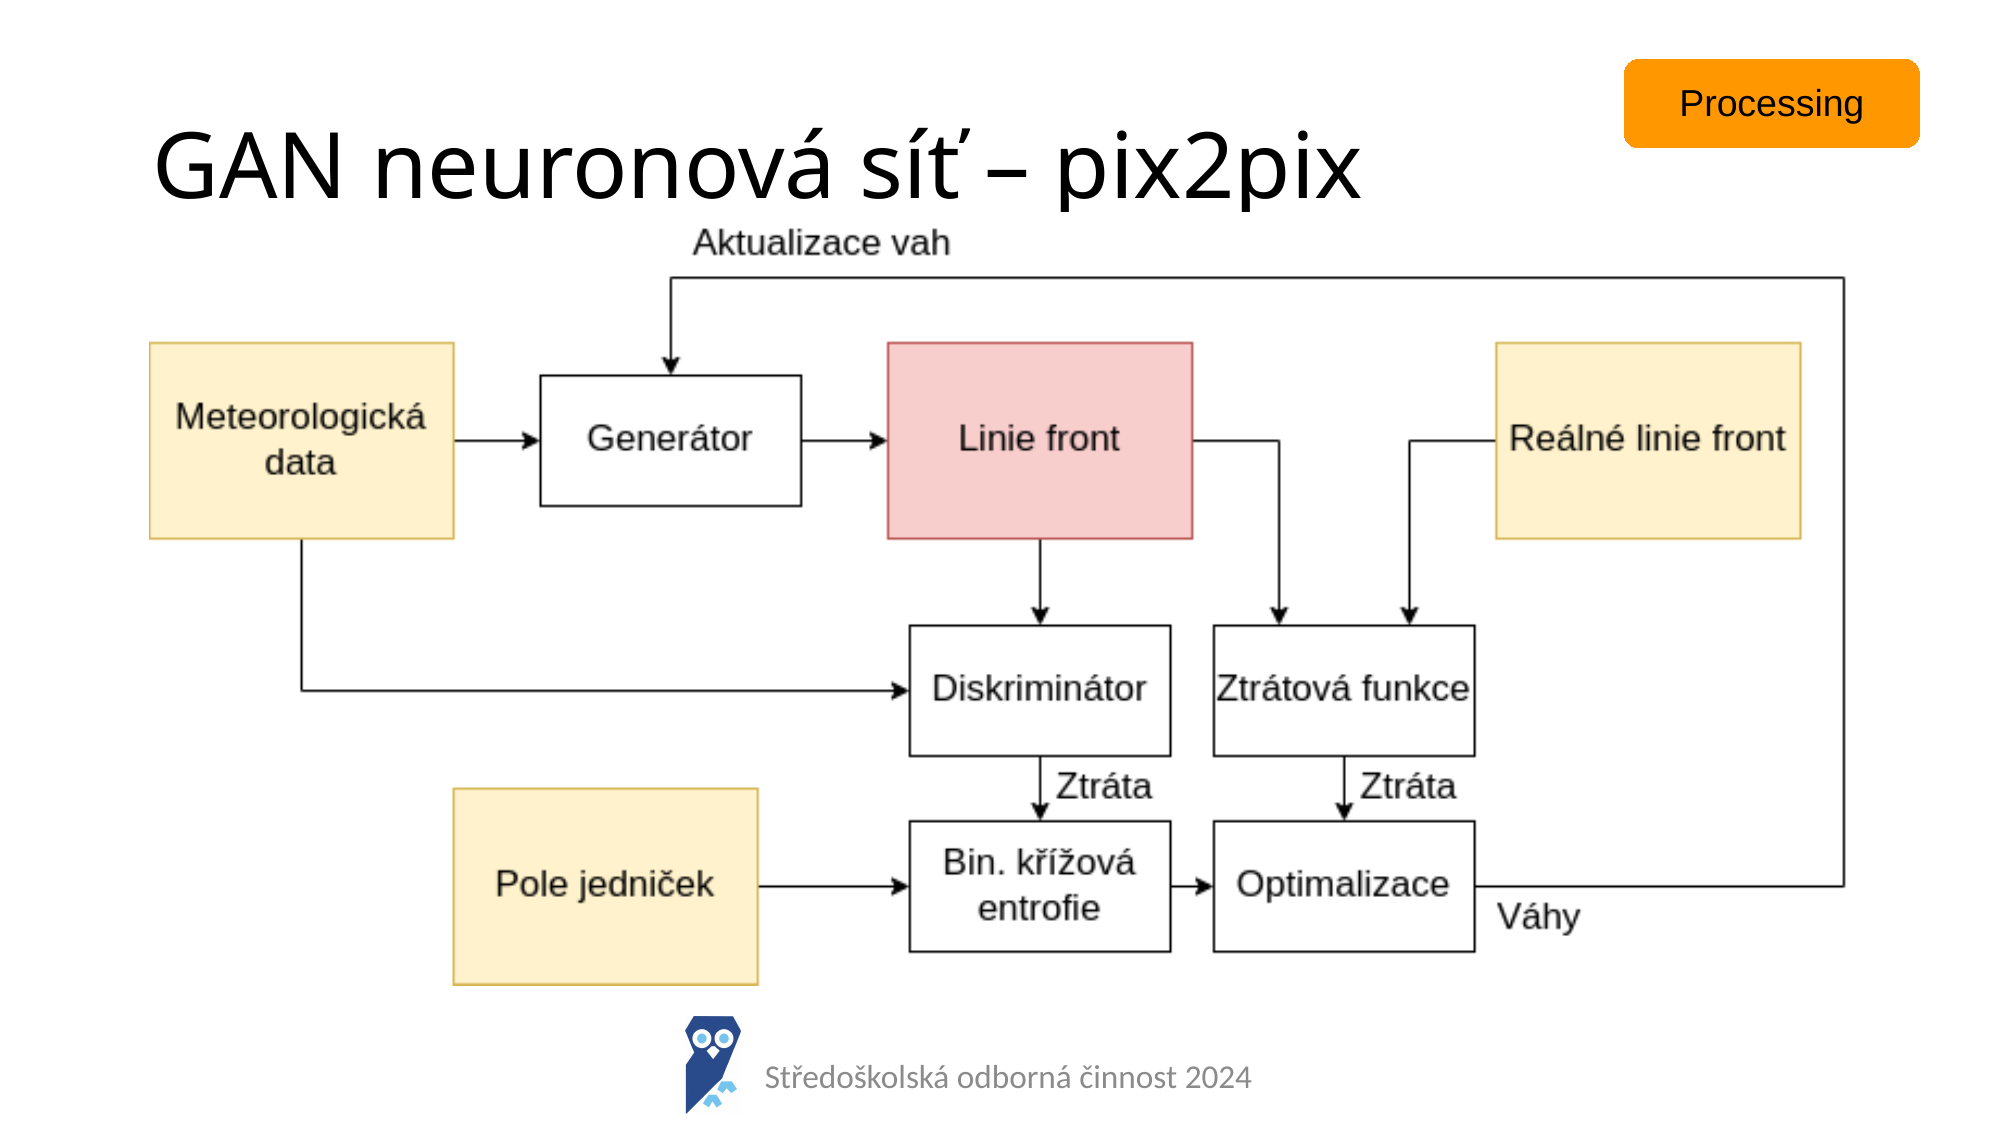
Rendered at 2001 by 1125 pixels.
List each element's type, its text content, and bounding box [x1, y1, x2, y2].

footer Středoškolská odborná činnost 2024 [748, 1044, 1269, 1105]
picture [685, 1016, 741, 1114]
text_box Processing [1624, 59, 1920, 148]
title GAN neuronová síť –⁠⁠⁠⁠⁠⁠ pix2pix [137, 59, 1863, 278]
picture [149, 212, 1863, 986]
